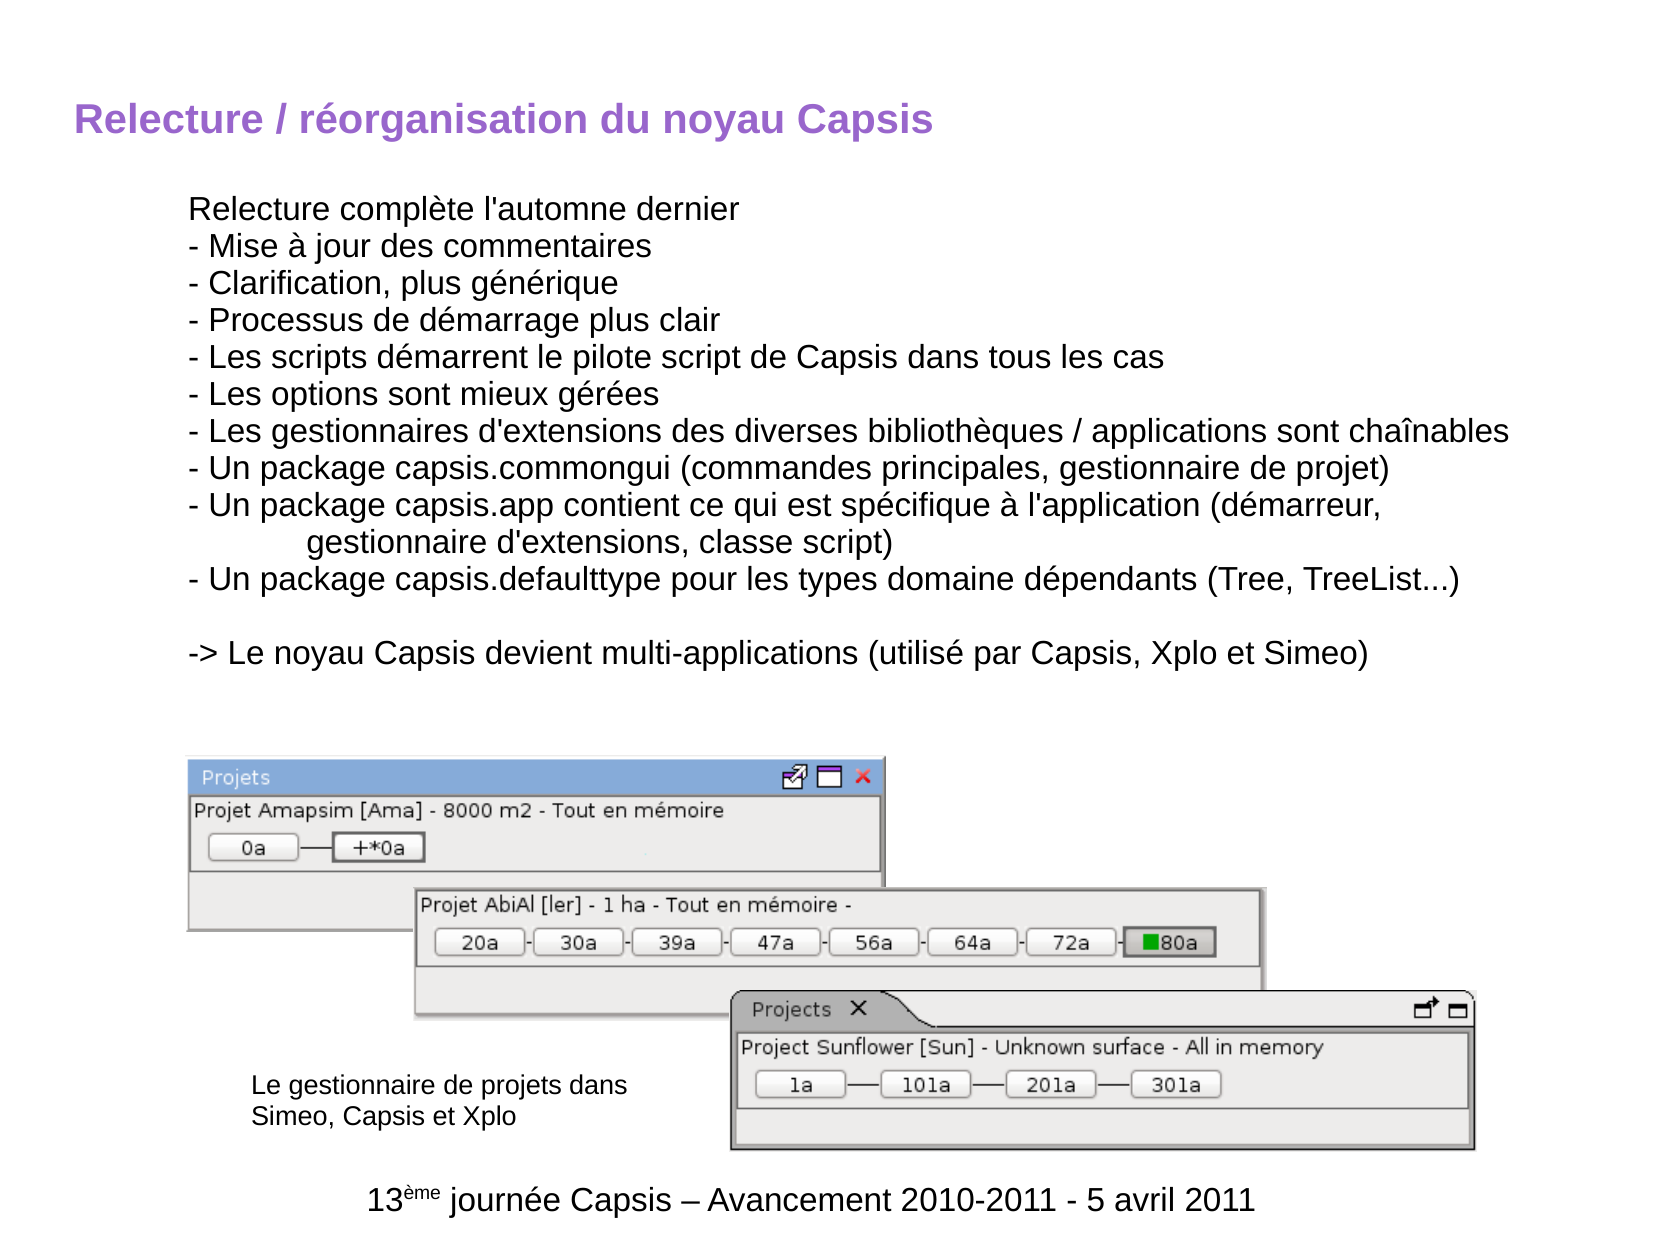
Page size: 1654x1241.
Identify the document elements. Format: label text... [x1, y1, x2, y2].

picture [185, 755, 1477, 1152]
text_box Le gestionnaire de projets dans Simeo, Capsis et Xplo [236, 1062, 680, 1145]
text_box Relecture / réorganisation du noyau Capsis [59, 88, 1063, 158]
text_box Relecture complète l'automne dernier - Mise à jour des commentaires - Clarification, plus générique - Processus de démarrage plus clair - Les scripts démarrent le pilote script de Capsis dans tous les cas - Les options sont mieux gérées - Les gestionnaires d'extensions des diverses bibliothèques / applications sont chaînables - Un package capsis.commongui (commandes principales, gestionnaire de projet) - Un package capsis.app contient ce qui est spécifique à l'application (démarreur, gestionnaire d'extensions, classe script) - Un package capsis.defaulttype pour les types domaine dépendants (Tree, TreeList...) -> Le noyau Capsis devient multi-applications (utilisé par Capsis, Xplo et Simeo) [173, 182, 1562, 735]
